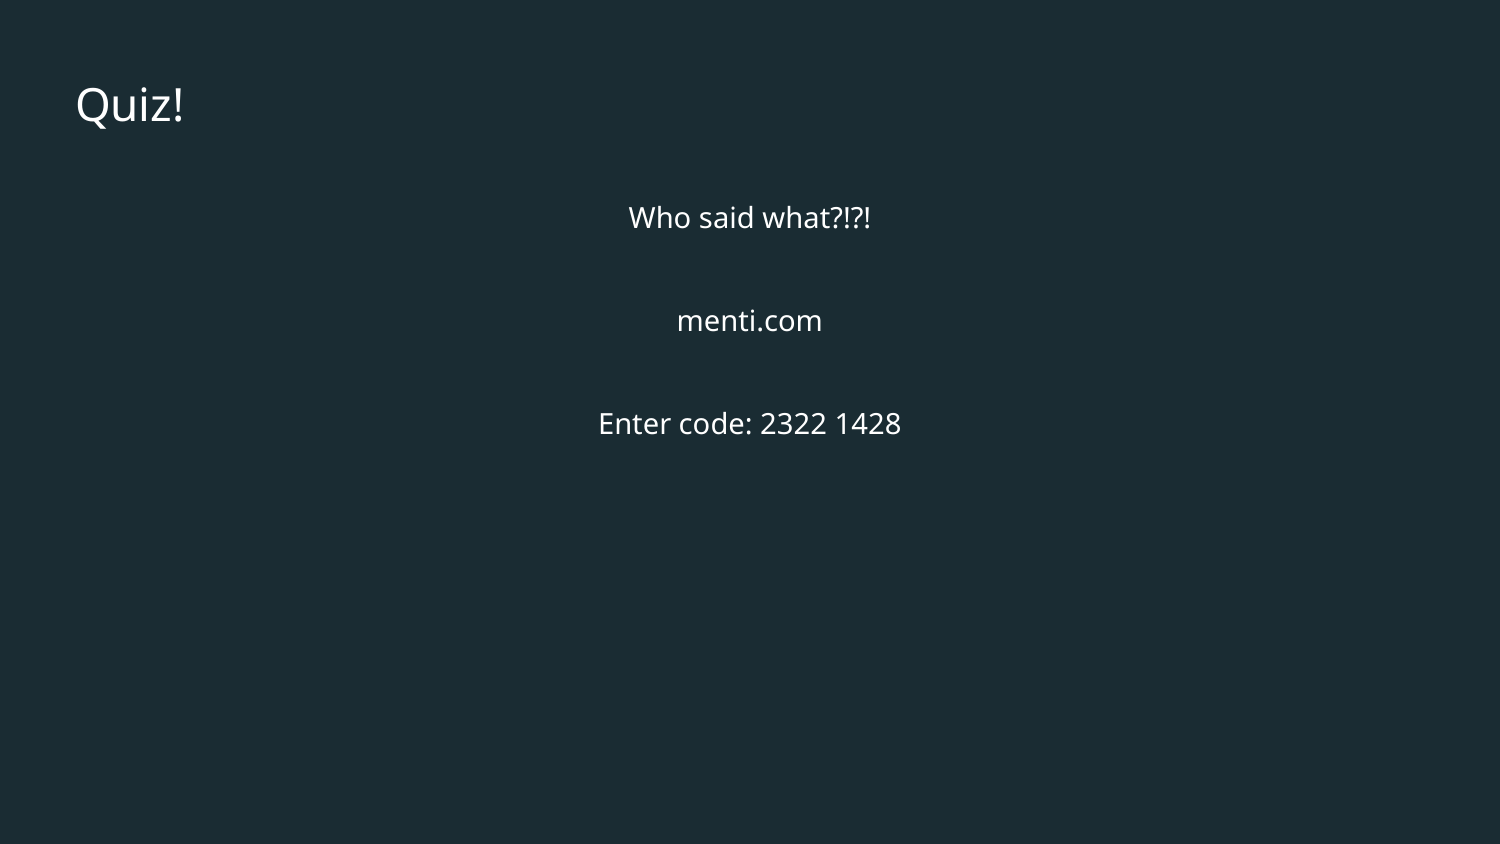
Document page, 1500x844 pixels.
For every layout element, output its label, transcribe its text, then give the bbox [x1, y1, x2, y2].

title Quiz! [75, 33, 1425, 175]
list Who said what?!?! menti.com Enter code: 2322 1428 [75, 197, 1425, 687]
